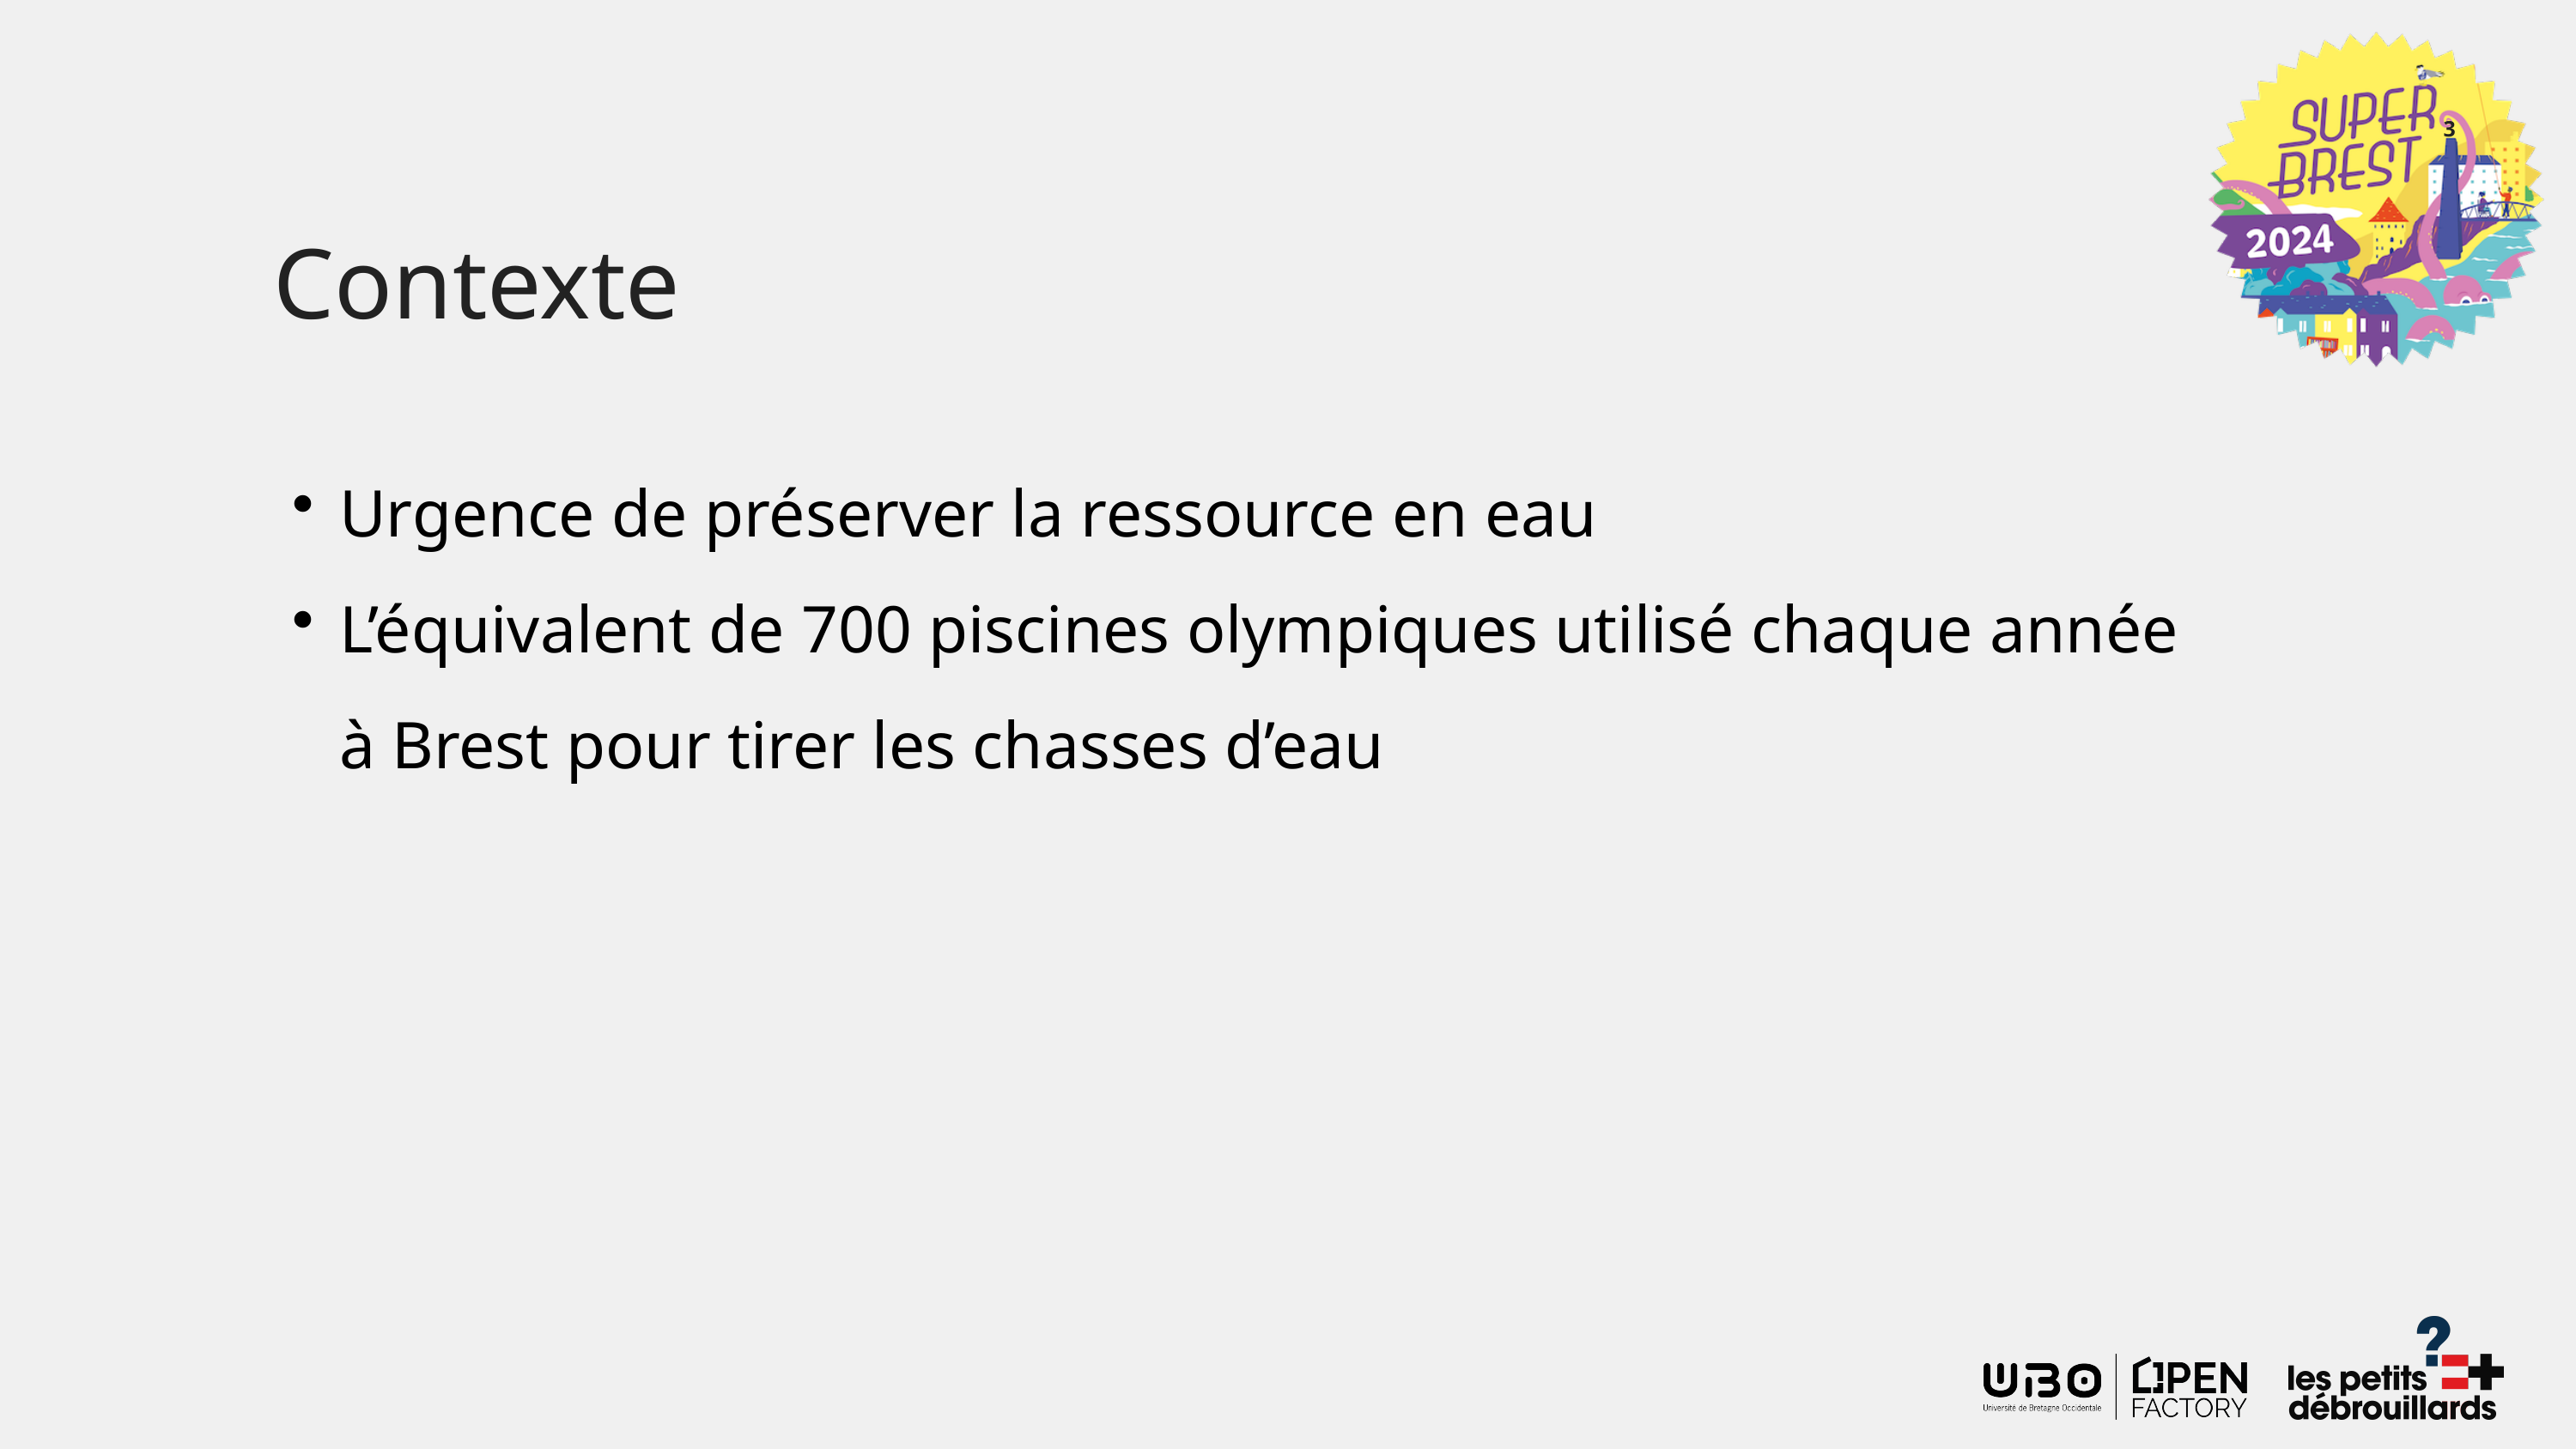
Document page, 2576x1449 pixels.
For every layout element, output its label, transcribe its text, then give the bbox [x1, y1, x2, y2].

list Urgence de préserver la ressource en eau L’équivalent de 700 piscines olympiques utilisé chaque année à Brest pour tirer les chasses d’eau [275, 433, 2188, 1122]
picture [2176, 0, 2576, 400]
title Contexte [273, 217, 1741, 434]
slide_number <numéro> [2307, 93, 2456, 145]
picture [2288, 1316, 2504, 1420]
picture [1984, 1354, 2247, 1420]
